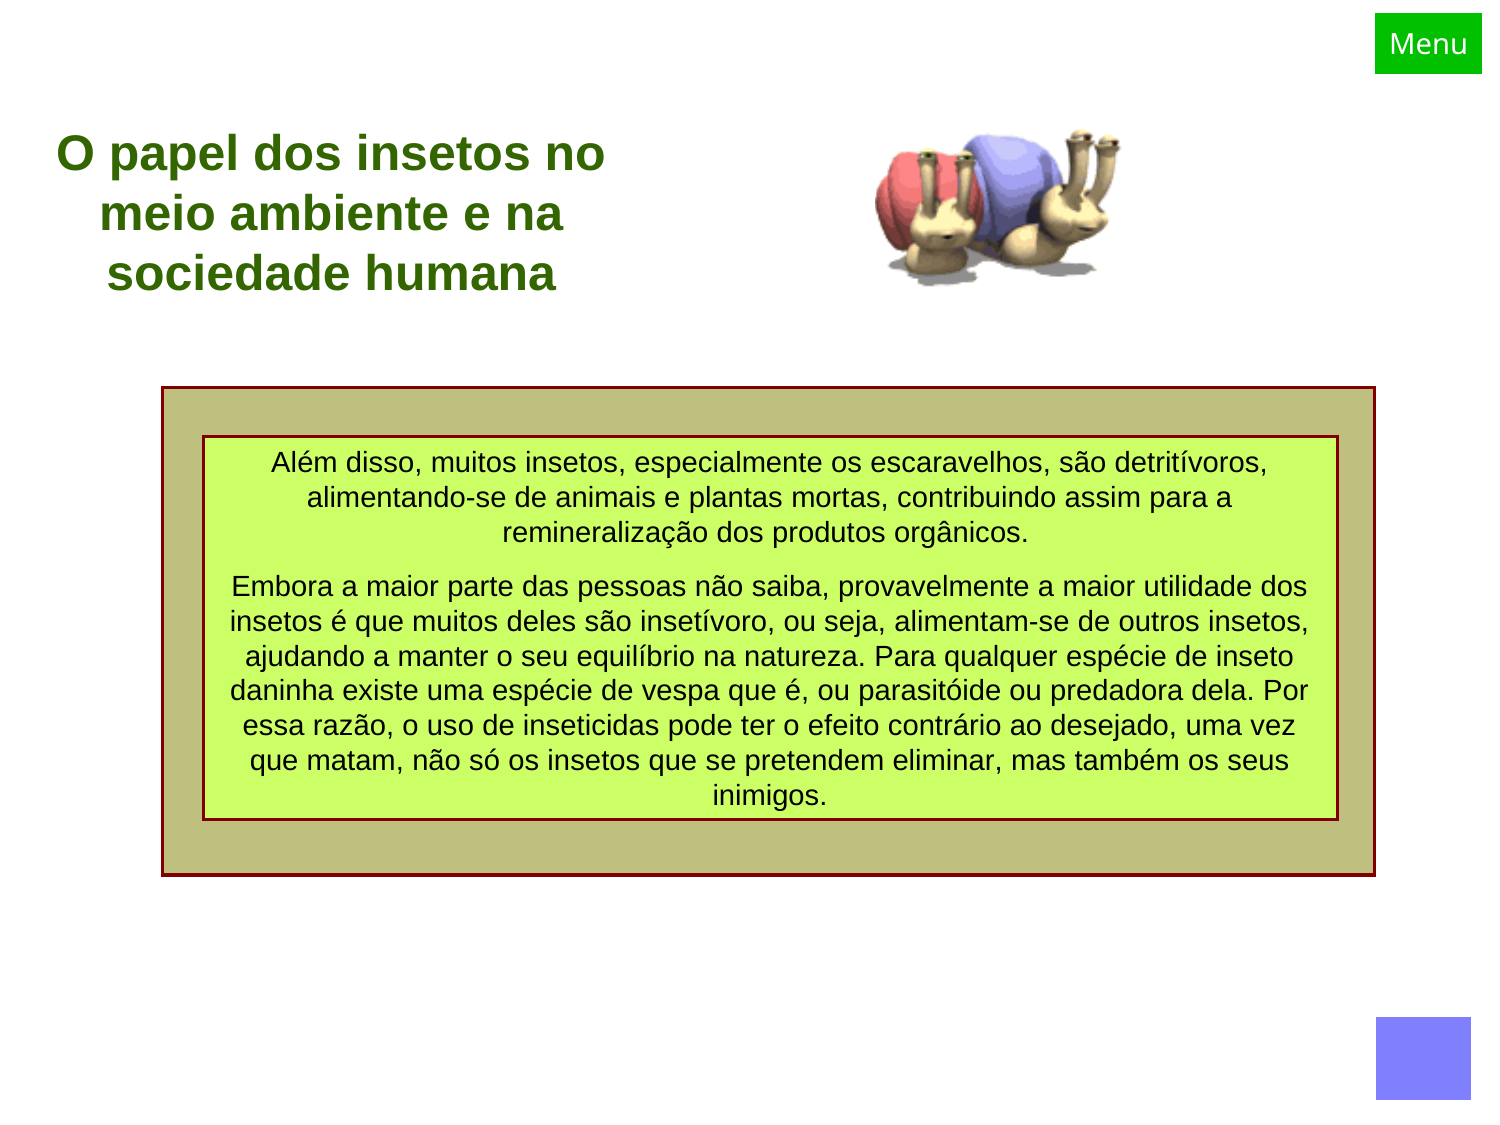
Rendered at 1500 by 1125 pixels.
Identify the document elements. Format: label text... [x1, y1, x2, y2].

text_box [162, 387, 1375, 875]
text_box O papel dos insetos no meio ambiente e na sociedade humana [0, 112, 663, 308]
text_box Além disso, muitos insetos, especialmente os escaravelhos, são detritívoros, alimentando-se de animais e plantas mortas, contribuindo assim para a remineralização dos produtos orgânicos. Embora a maior parte das pessoas não saiba, provavelmente a maior utilidade dos insetos é que muitos deles são insetívoro, ou seja, alimentam-se de outros insetos, ajudando a manter o seu equilíbrio na natureza. Para qualquer espécie de inseto daninha existe uma espécie de vespa que é, ou parasitóide ou predadora dela. Por essa razão, o uso de inseticidas pode ter o efeito contrário ao desejado, uma vez que matam, não só os insetos que se pretendem eliminar, mas também os seus inimigos. [203, 436, 1338, 820]
picture [875, 124, 1129, 294]
